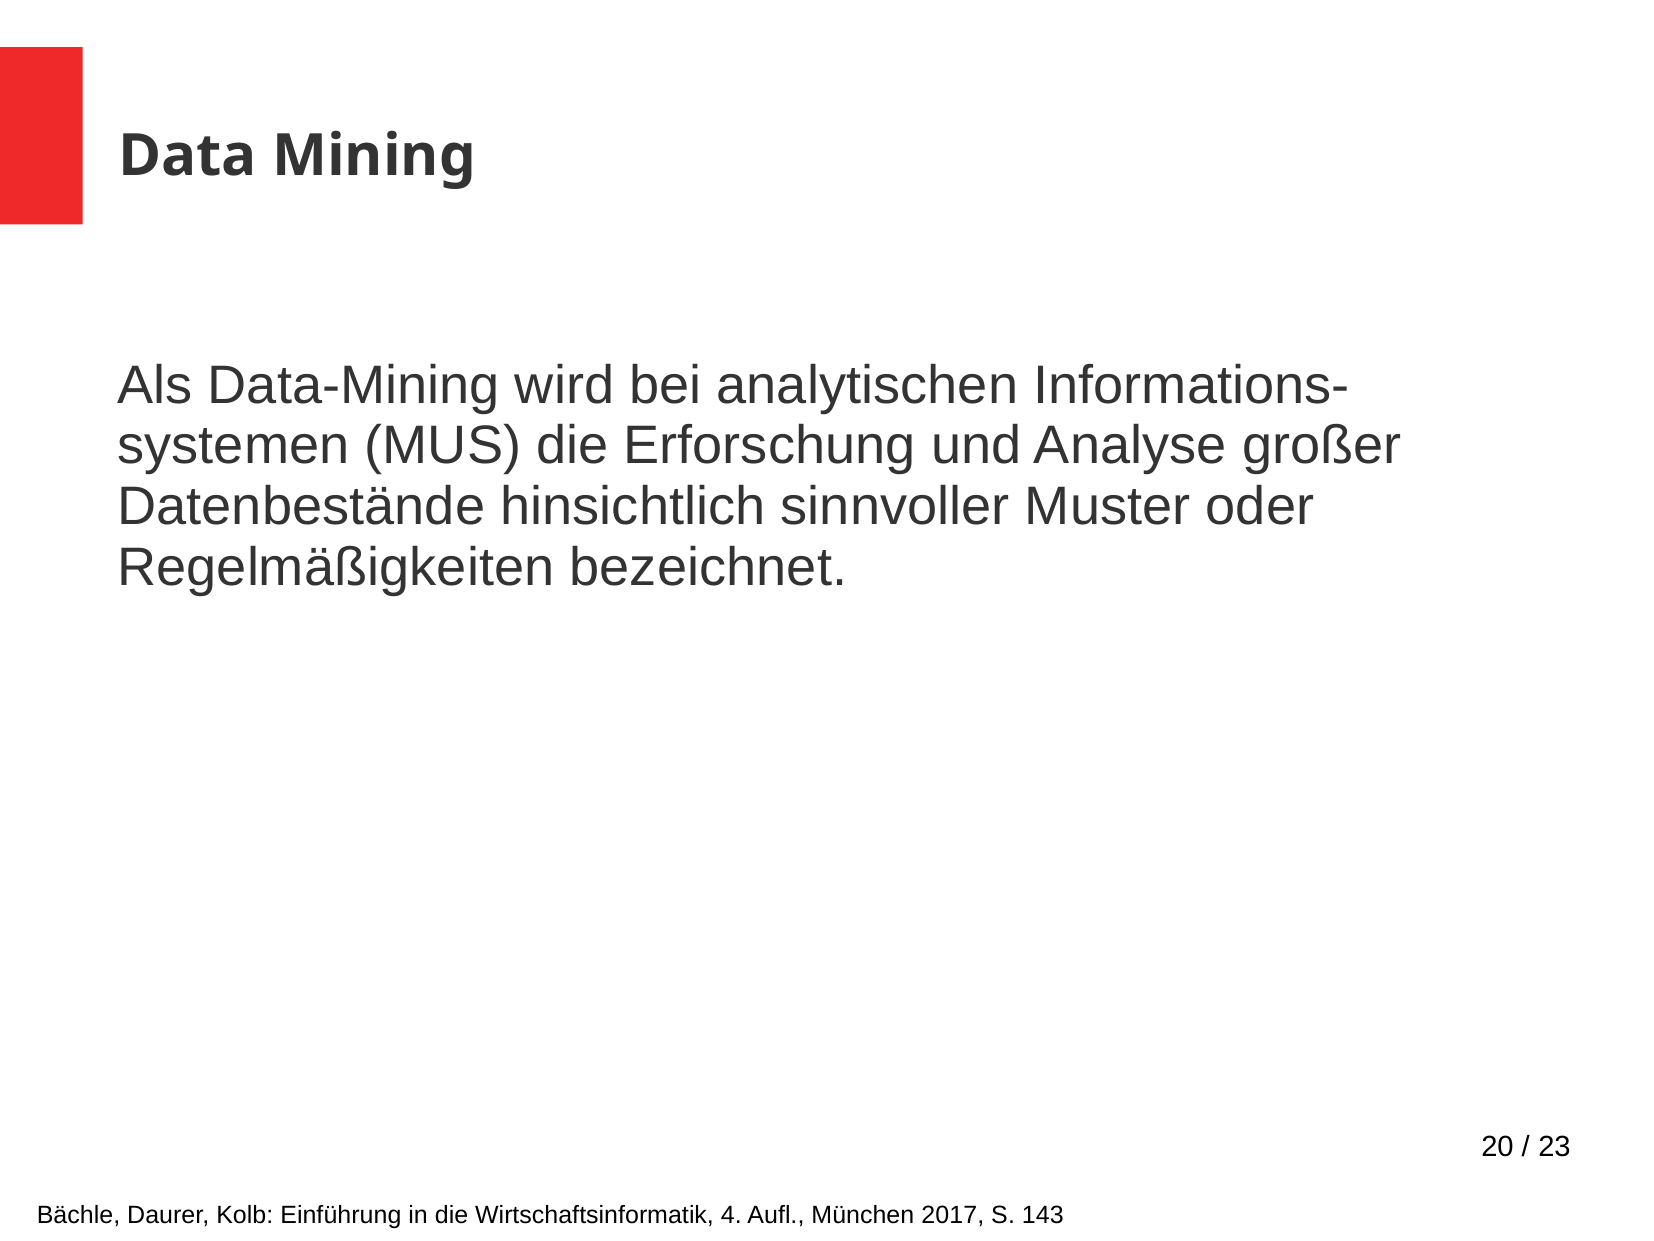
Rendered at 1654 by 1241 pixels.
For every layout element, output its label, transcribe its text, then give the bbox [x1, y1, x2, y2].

title Data Mining [118, 49, 1571, 257]
text_box Bächle, Daurer, Kolb: Einführung in die Wirtschaftsinformatik, 4. Aufl., München 2017, S. 143 [22, 1193, 1084, 1237]
list Als Data-Mining wird bei analytischen Informations-systemen (MUS) die Erforschung und Analyse großer Datenbestände hinsichtlich sinnvoller Muster oder Regelmäßigkeiten bezeichnet. [117, 354, 1535, 1074]
